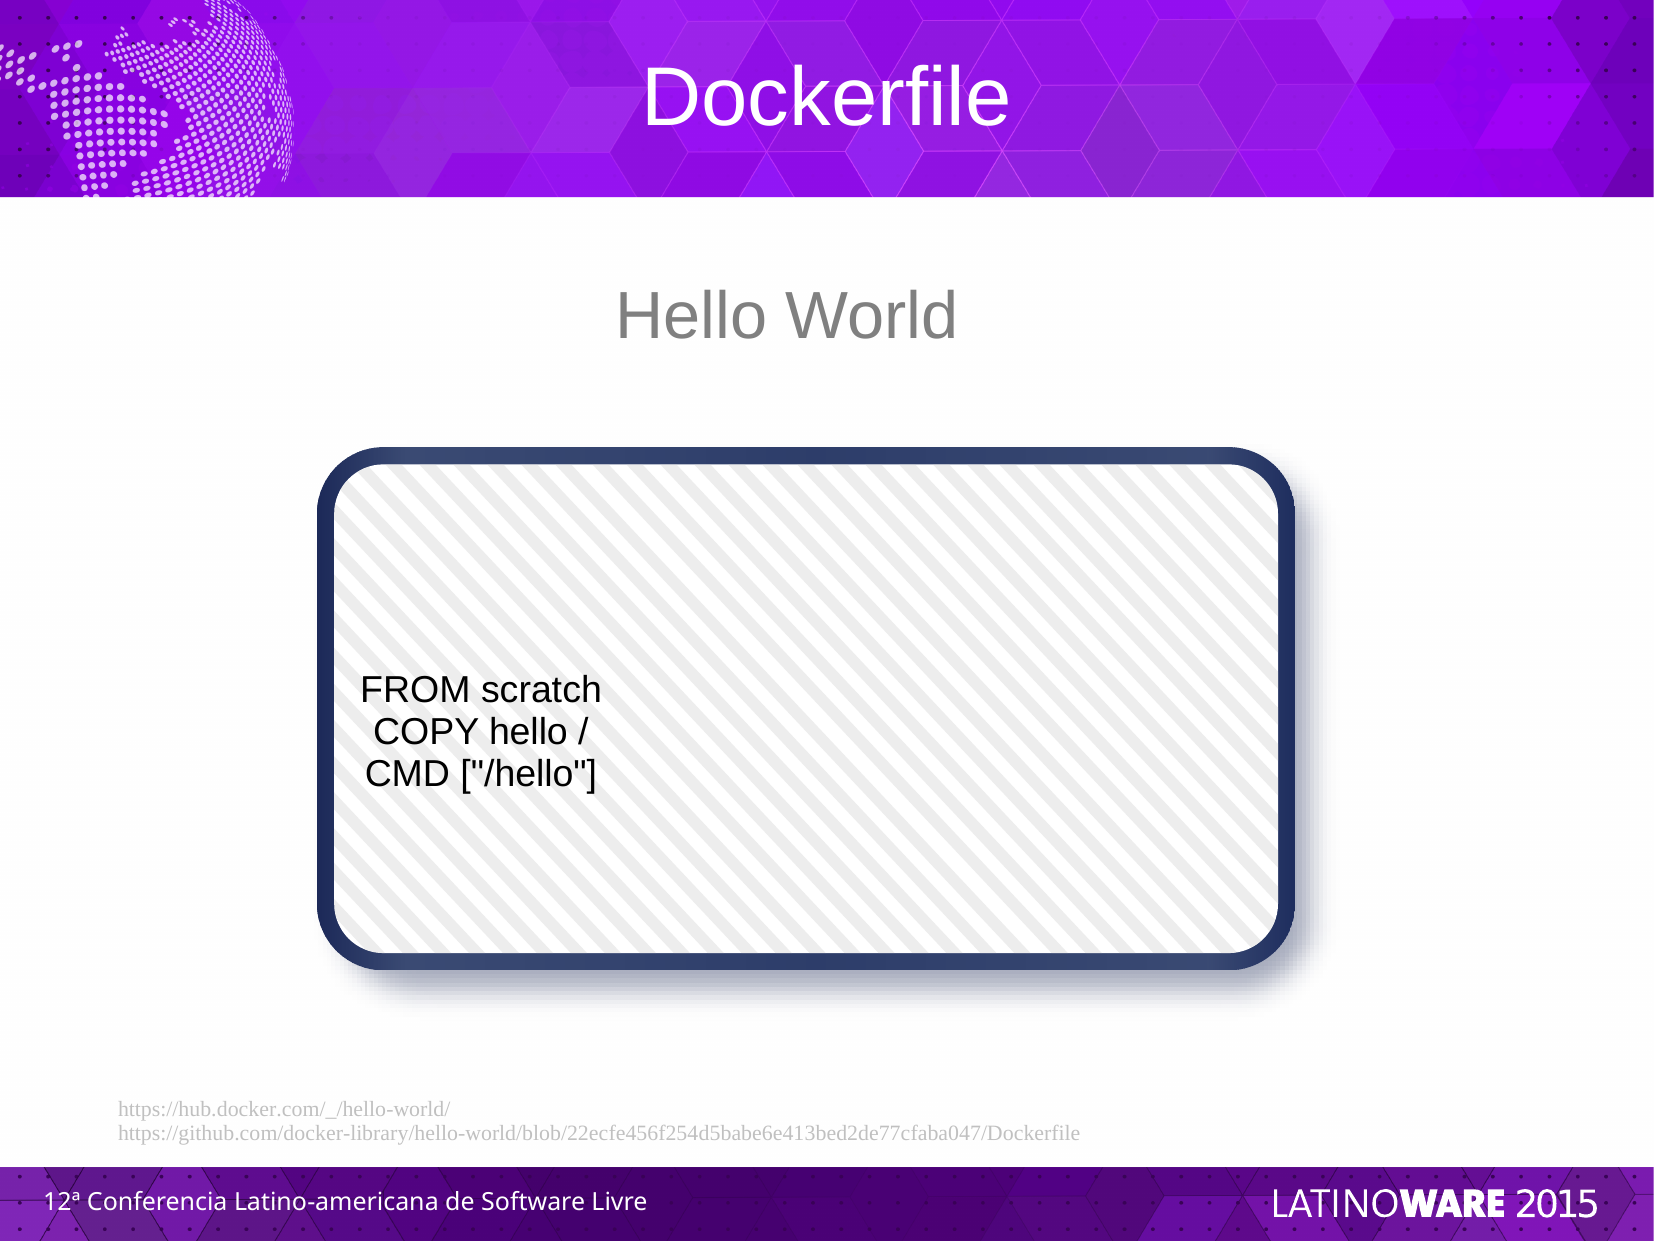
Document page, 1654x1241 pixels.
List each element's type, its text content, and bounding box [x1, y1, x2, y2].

text_box Hello World [600, 270, 975, 360]
text_box 12ª Conferencia Latino-americana de Software Livre [28, 1176, 1127, 1234]
text_box https://hub.docker.com/_/hello-world/ https://github.com/docker-library/hello-world/blob/22ecfe456f254d5babe6e413bed2de77cfaba047/Dockerfile [118, 1062, 1536, 1146]
picture [0, 0, 1654, 1241]
text_box Dockerfile [183, 43, 1471, 152]
